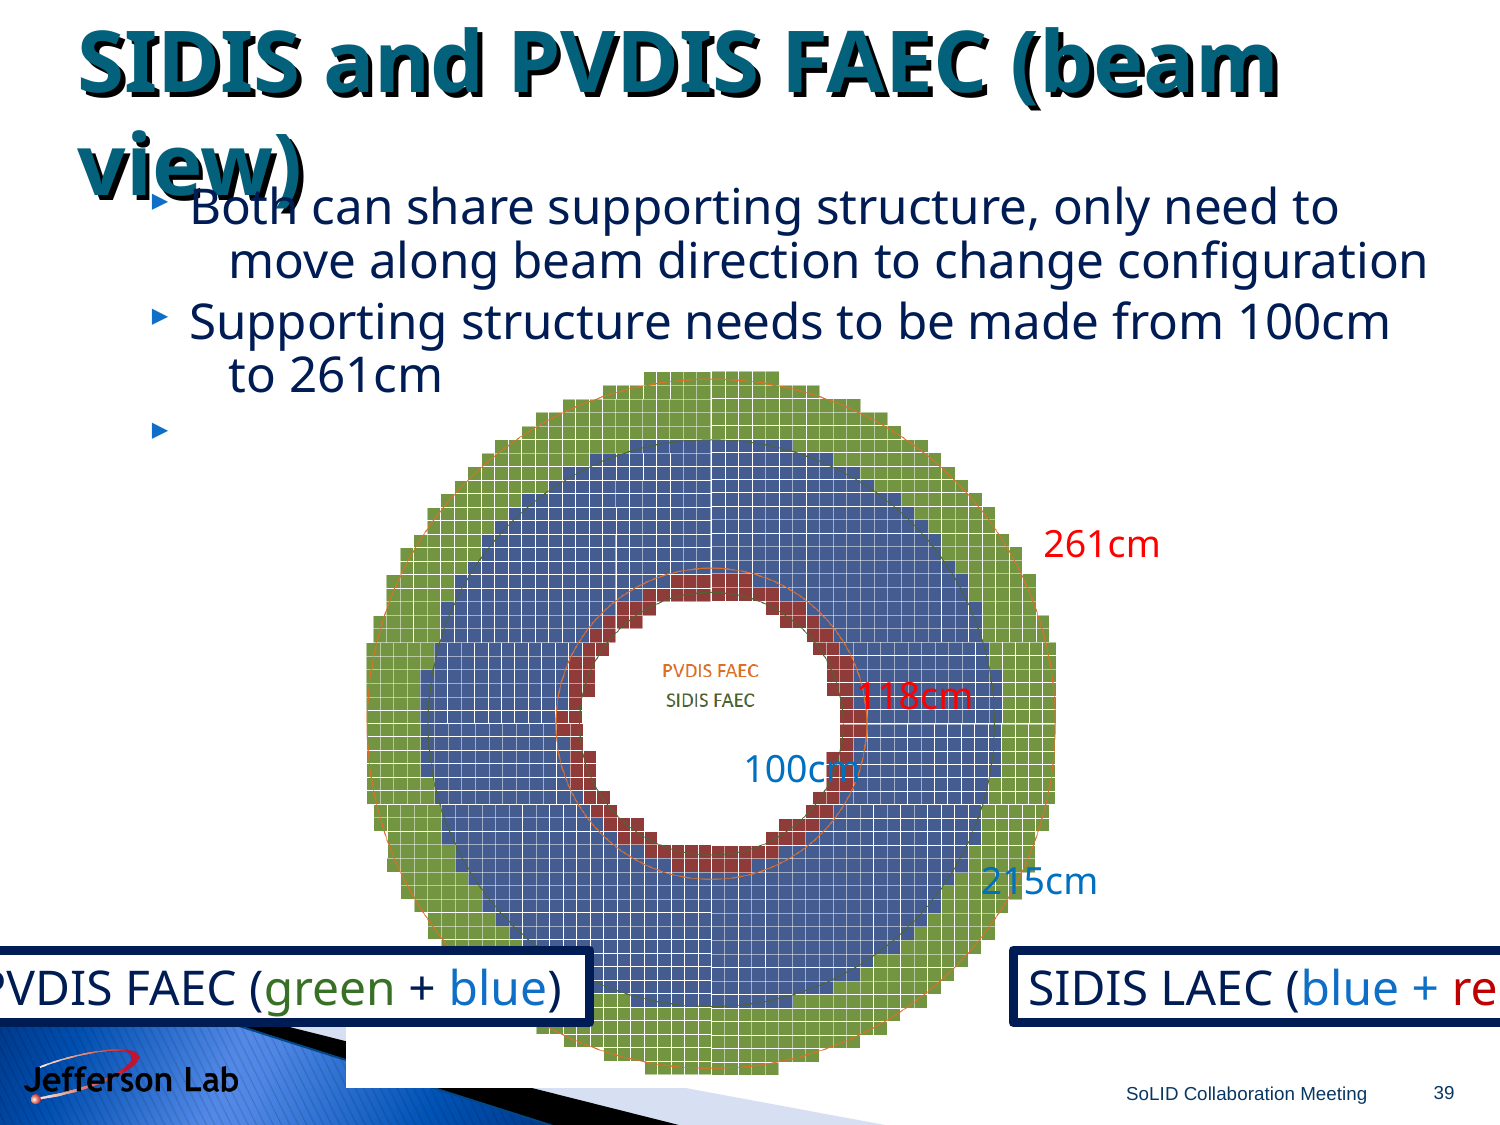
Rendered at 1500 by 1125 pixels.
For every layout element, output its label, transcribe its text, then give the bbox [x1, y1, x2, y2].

list Both can share supporting structure, only need to move along beam direction to change configuration Supporting structure needs to be made from 100cm to 261cm [99, 174, 1450, 425]
text_box 261cm [1028, 512, 1176, 573]
text_box 100cm [728, 737, 876, 798]
text_box 118cm [841, 664, 989, 724]
title SIDIS and PVDIS FAEC (beam view) [62, 0, 1413, 188]
text_box SIDIS LAEC (blue + red) [1013, 950, 1500, 1023]
text_box SoLID Collaboration Meeting [1074, 1051, 1418, 1112]
picture [346, 425, 1075, 1088]
text_box PVDIS FAEC (green + blue) [0, 950, 589, 1023]
text_box 39 [1418, 1051, 1479, 1112]
text_box 215cm [966, 850, 1114, 910]
